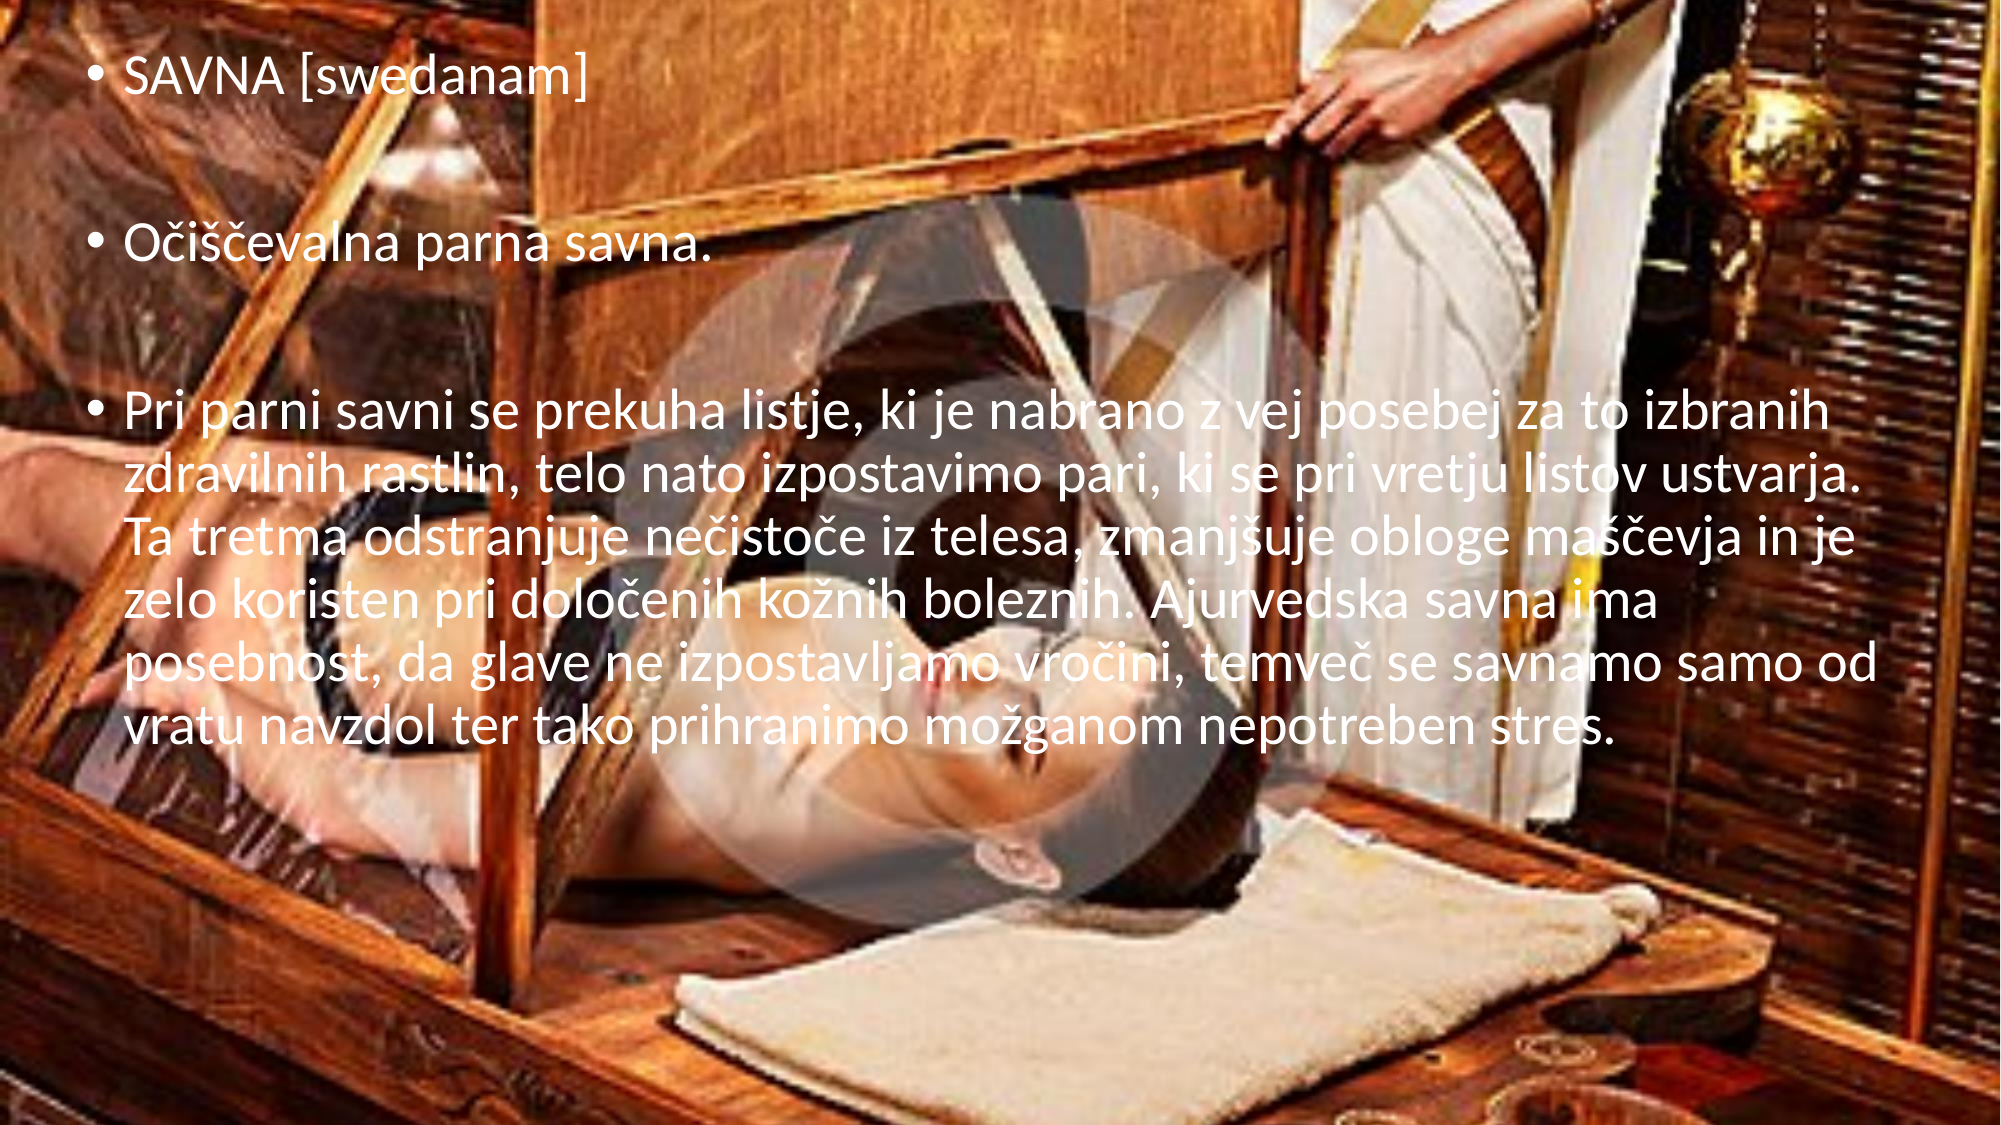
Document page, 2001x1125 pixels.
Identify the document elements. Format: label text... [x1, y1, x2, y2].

list SAVNA [swedanam] Očiščevalna parna savna. Pri parni savni se prekuha listje, ki je nabrano z vej posebej za to izbranih zdravilnih rastlin, telo nato izpostavimo pari, ki se pri vretju listov ustvarja. Ta tretma odstranjuje nečistoče iz telesa, zmanjšuje obloge maščevja in je zelo koristen pri določenih kožnih boleznih. Ajurvedska savna ima posebnost, da glave ne izpostavljamo vročini, temveč se savnamo samo od vratu navzdol ter tako prihranimo možganom nepotreben stres. [70, 36, 1900, 1043]
picture [0, 0, 2001, 1125]
